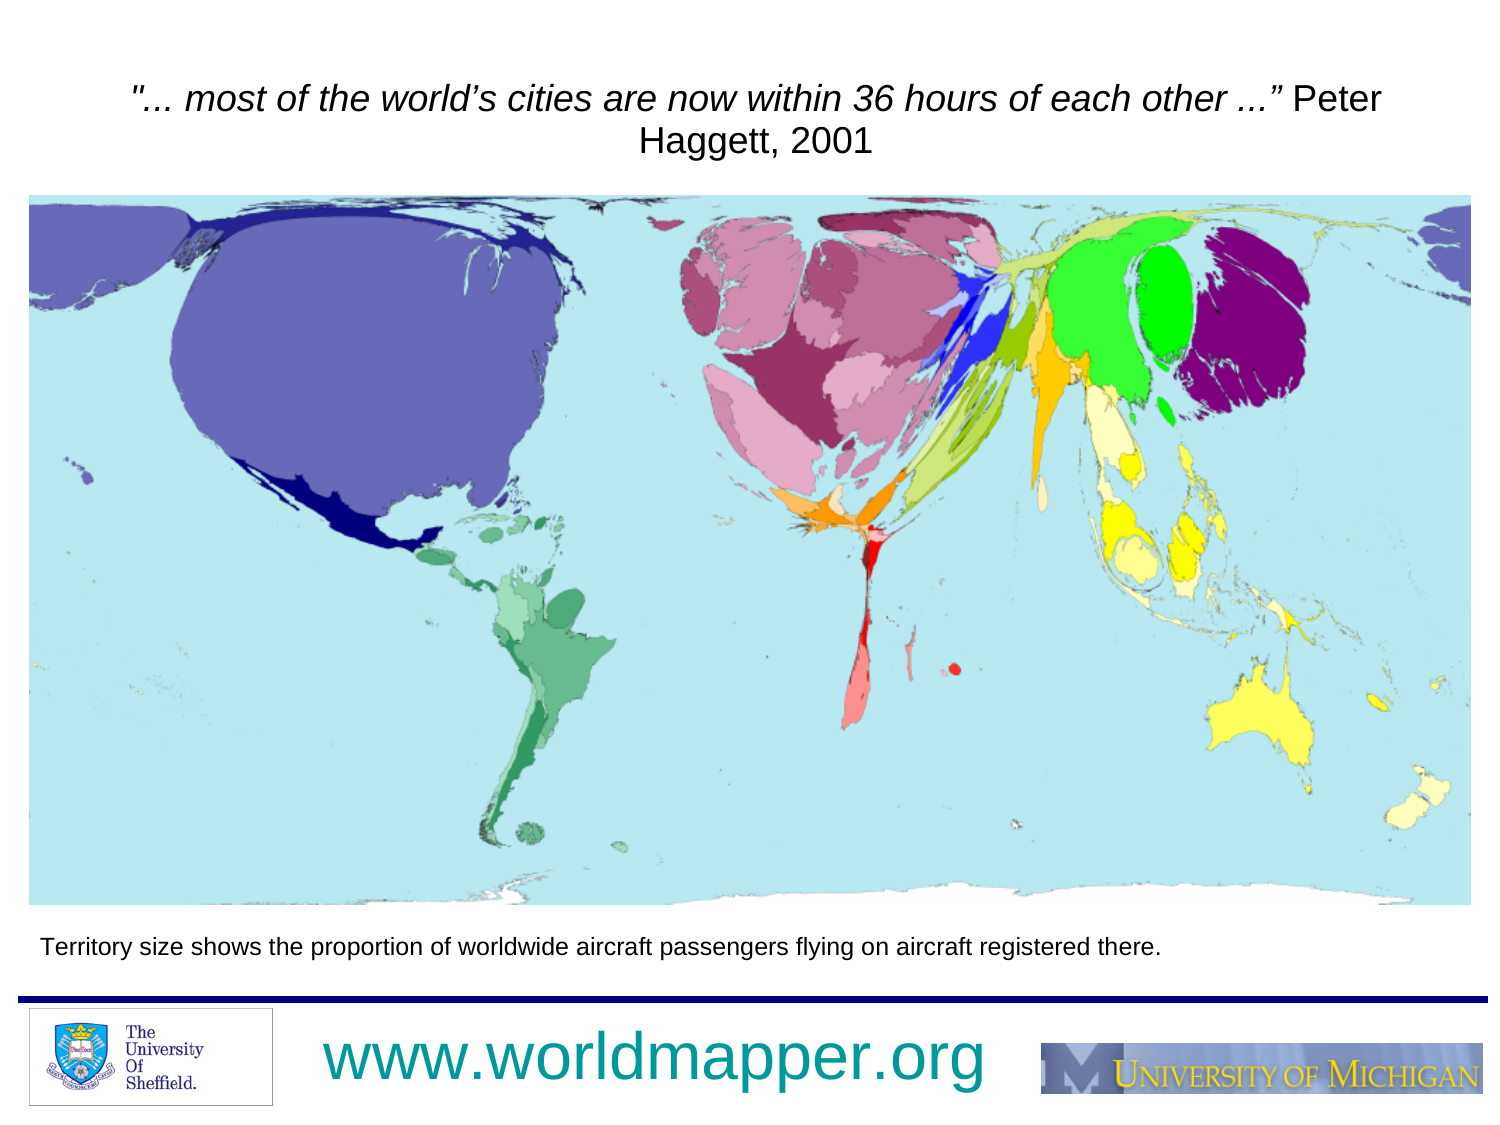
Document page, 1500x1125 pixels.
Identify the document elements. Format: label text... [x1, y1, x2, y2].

picture [29, 1008, 273, 1106]
picture [29, 195, 1471, 905]
title "... most of the world’s cities are now within 36 hours of each other ...” Peter Haggett, 2001 [76, 42, 1436, 195]
picture [1041, 1043, 1483, 1094]
text_box Territory size shows the proportion of worldwide aircraft passengers flying on aircraft registered there. [24, 925, 1187, 969]
